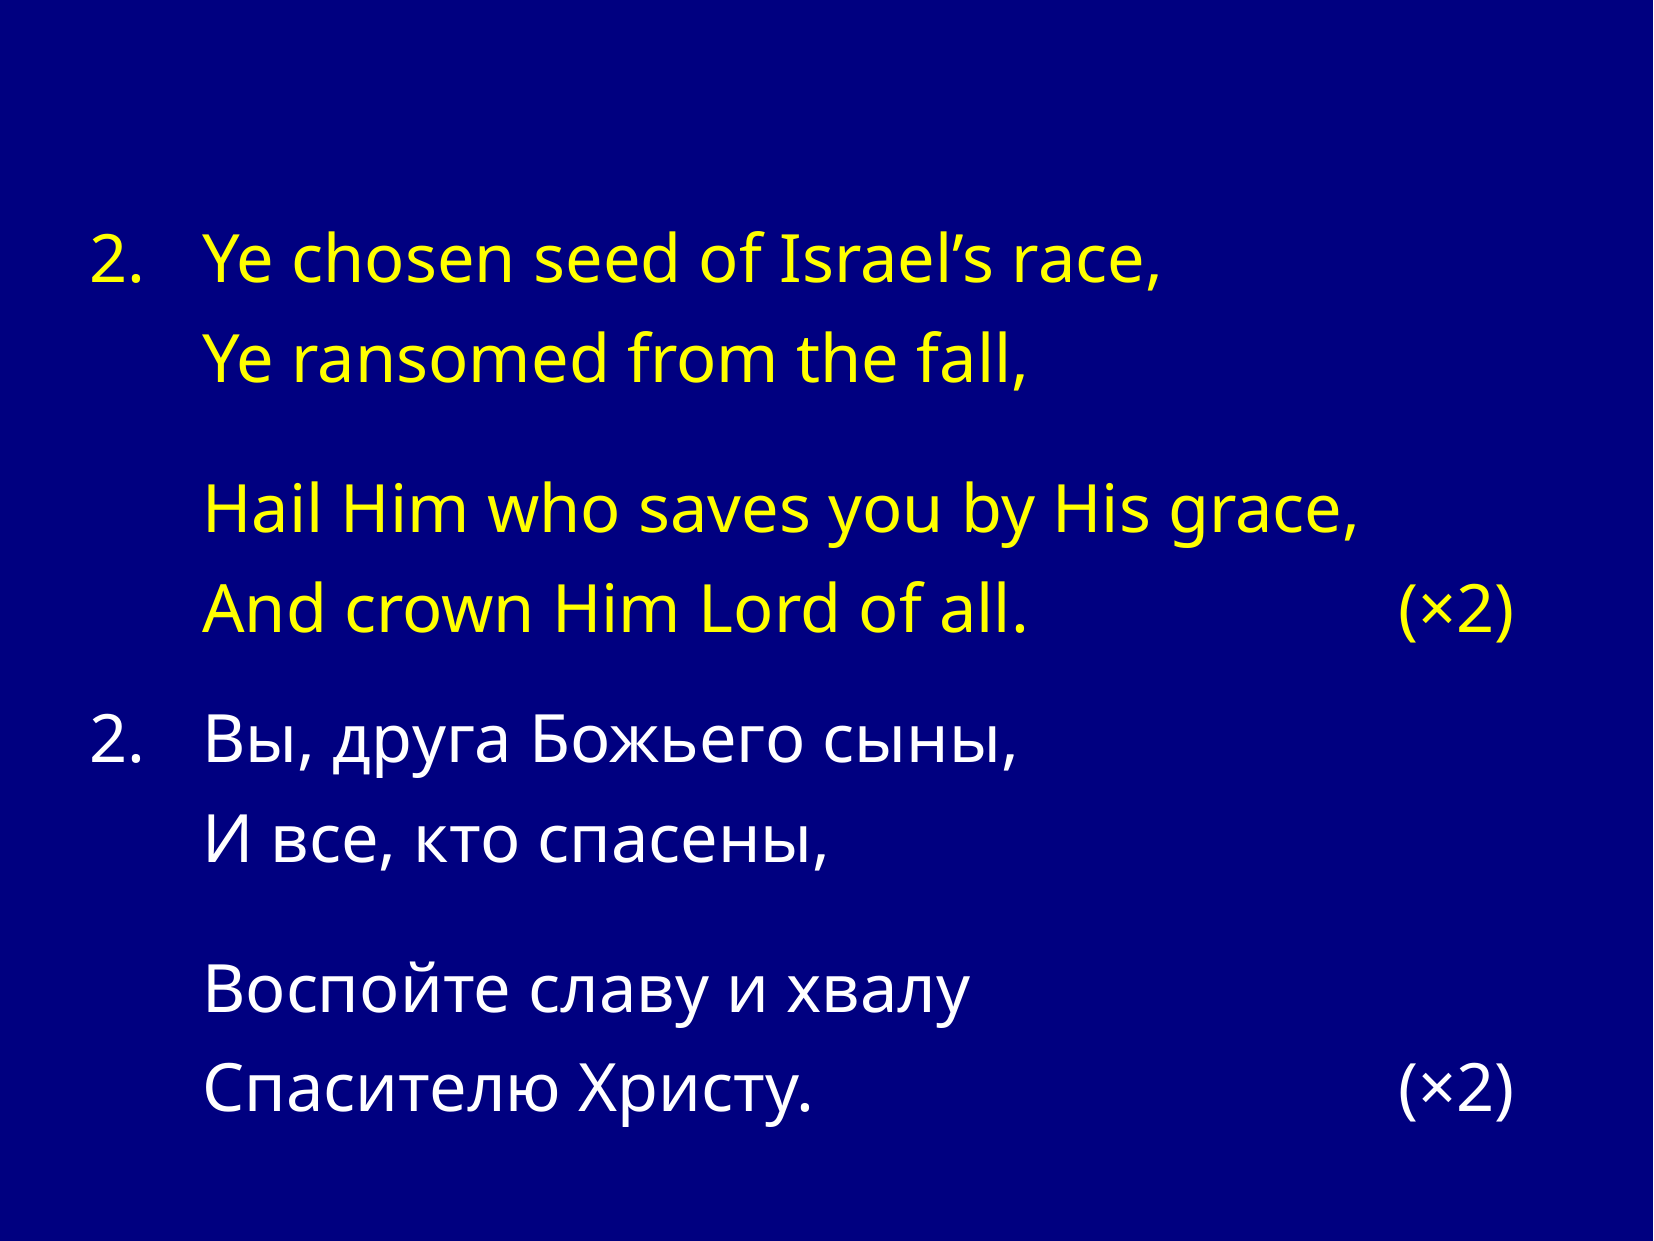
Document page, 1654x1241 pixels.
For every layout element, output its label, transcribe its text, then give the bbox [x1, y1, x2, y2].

text_box 2. Ye chosen seed of Israel’s race, Ye ransomed from the fall, Hail Him who saves you by His grace, And crown Him Lord of all. (×2) [75, 150, 1576, 657]
text_box 2. Вы, друга Божьего сыны, И все, кто спасены, Воспойте славу и хвалу Спасителю Христу. (×2) [75, 675, 1576, 1163]
